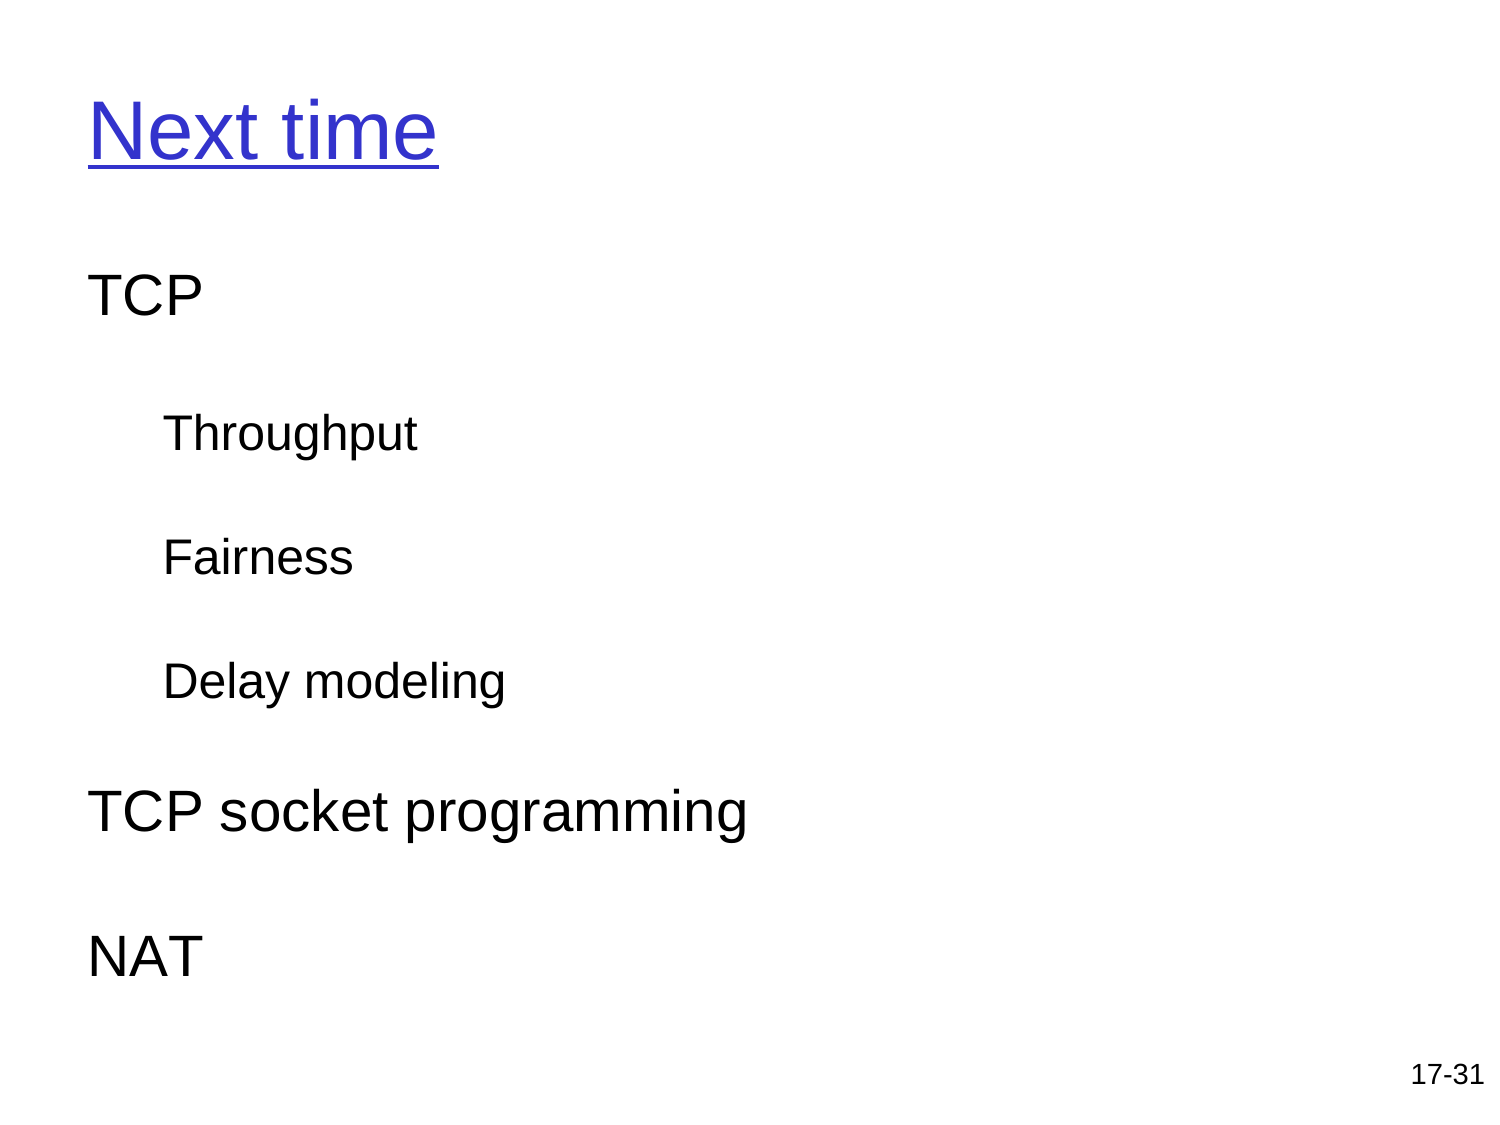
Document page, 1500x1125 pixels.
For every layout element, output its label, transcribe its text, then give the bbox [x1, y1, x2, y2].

list TCP Throughput Fairness Delay modeling TCP socket programming NAT [87, 262, 1363, 1026]
title Next time [87, 23, 1363, 239]
